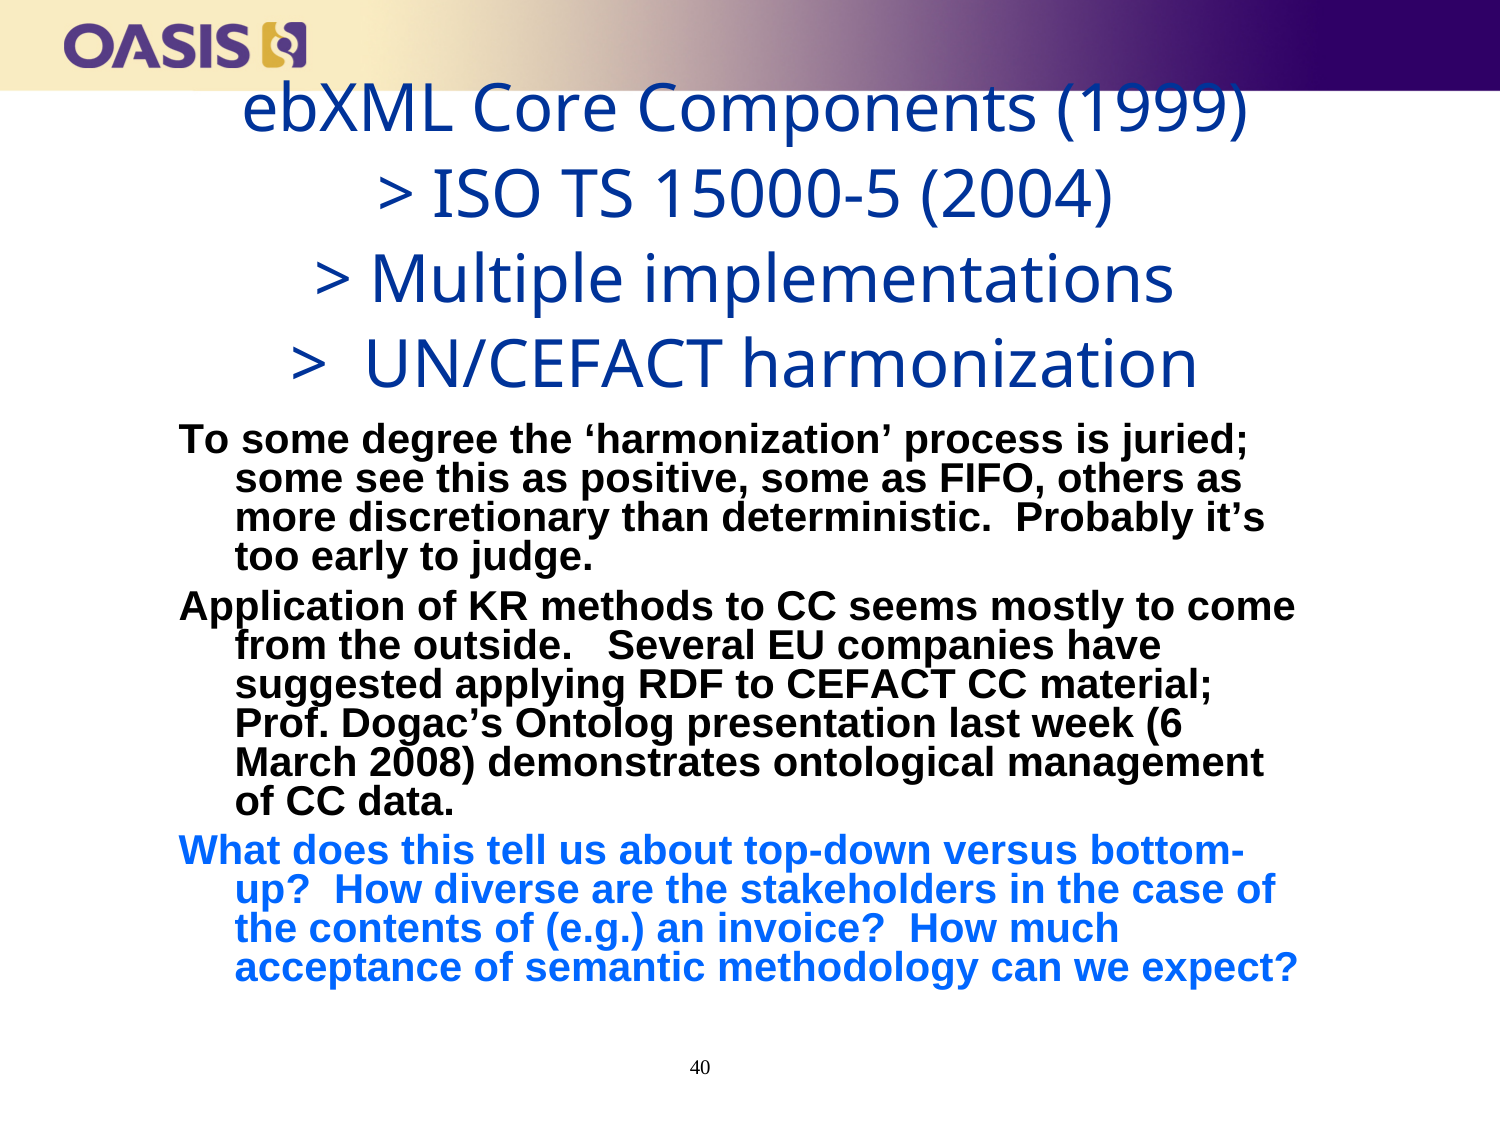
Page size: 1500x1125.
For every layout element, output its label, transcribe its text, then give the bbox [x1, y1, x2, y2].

title ebXML Core Components (1999) > ISO TS 15000-5 (2004) > Multiple implementations > UN/CEFACT harmonization [58, 76, 1434, 413]
picture [0, 0, 1500, 1125]
list To some degree the ‘harmonization’ process is juried; some see this as positive, some as FIFO, others as more discretionary than deterministic. Probably it’s too early to judge. Application of KR methods to CC seems mostly to come from the outside. Several EU companies have suggested applying RDF to CEFACT CC material; Prof. Dogac’s Ontolog presentation last week (6 March 2008) demonstrates ontological management of CC data. What does this tell us about top-down versus bottom-up? How diverse are the stakeholders in the case of the contents of (e.g.) an invoice? How much acceptance of semantic methodology can we expect? [163, 414, 1327, 1074]
